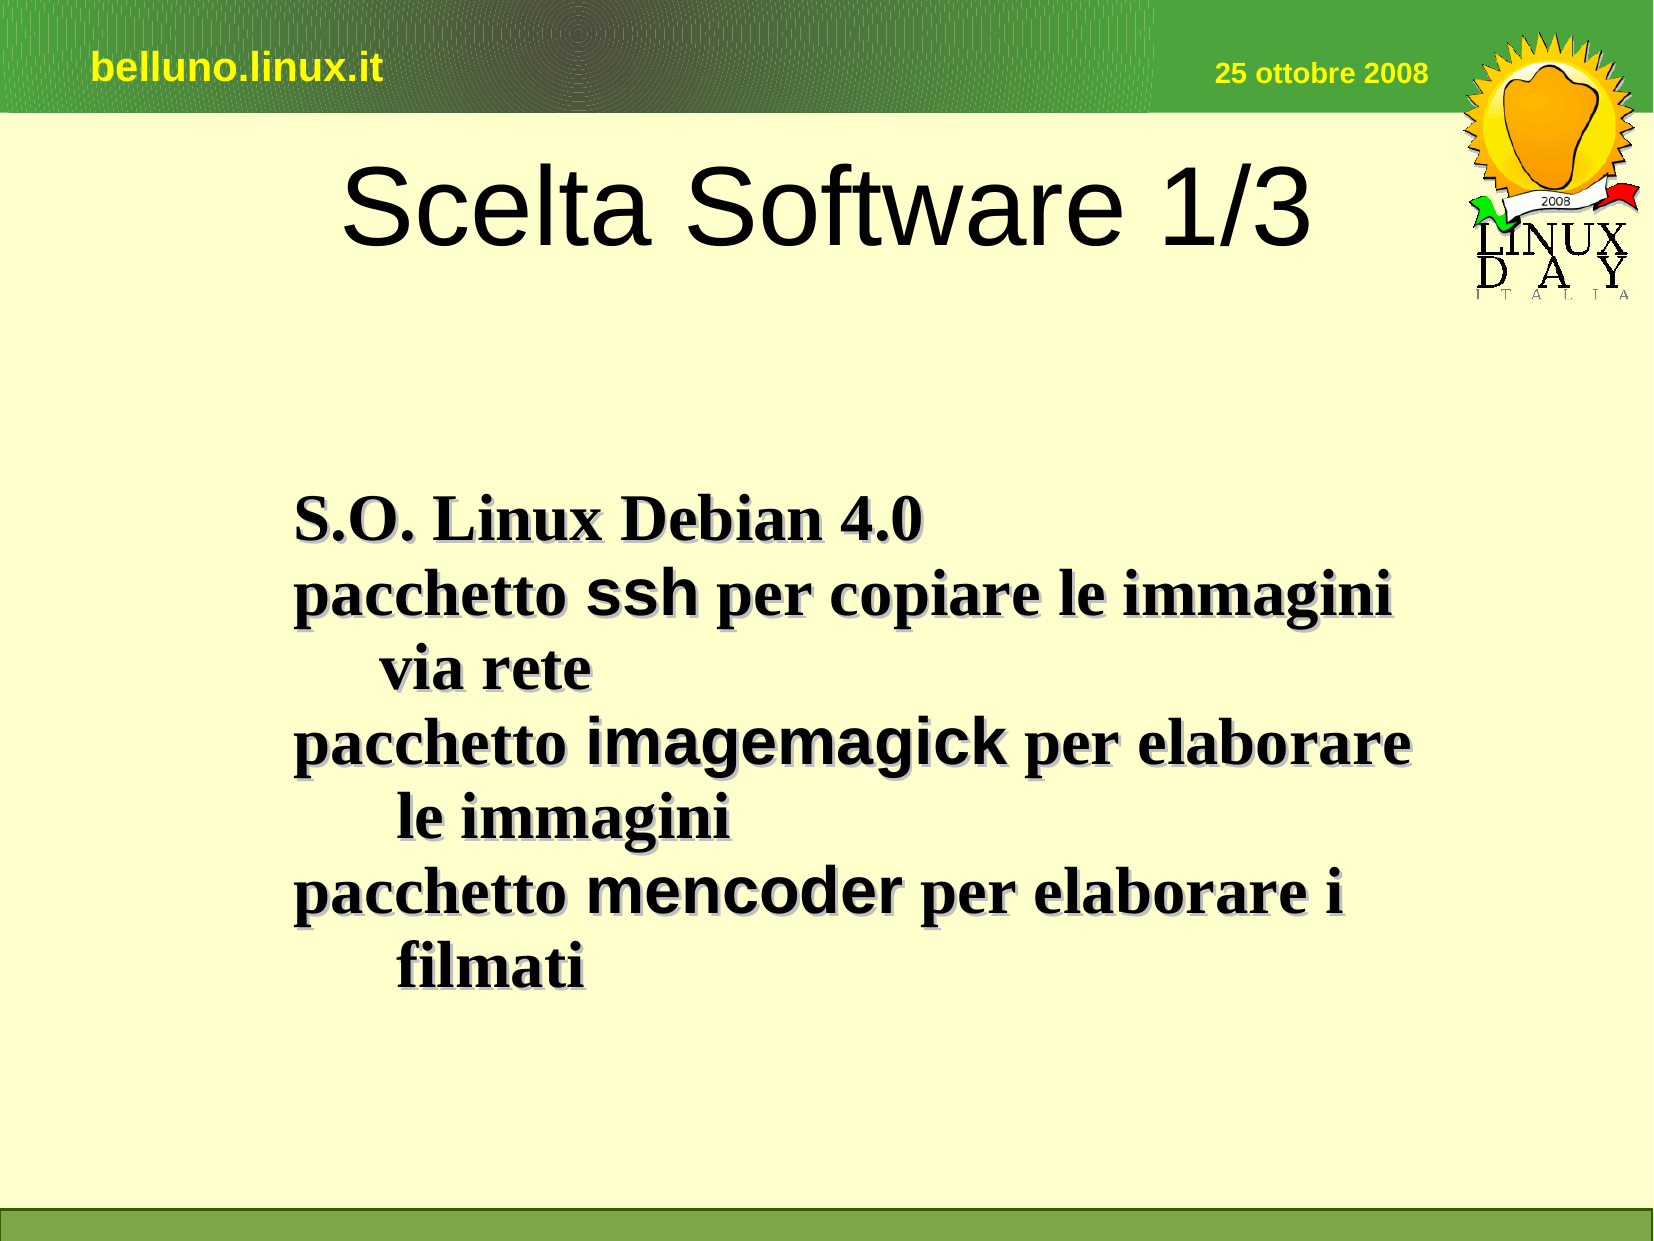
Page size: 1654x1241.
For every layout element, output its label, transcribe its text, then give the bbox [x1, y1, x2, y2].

title Scelta Software 1/3 [121, 110, 1533, 303]
picture [1462, 29, 1641, 300]
subtitle S.O. Linux Debian 4.0 pacchetto ssh per copiare le immagini via rete pacchetto imagemagick per elaborare le immagini pacchetto mencoder per elaborare i filmati [225, 358, 1496, 1126]
